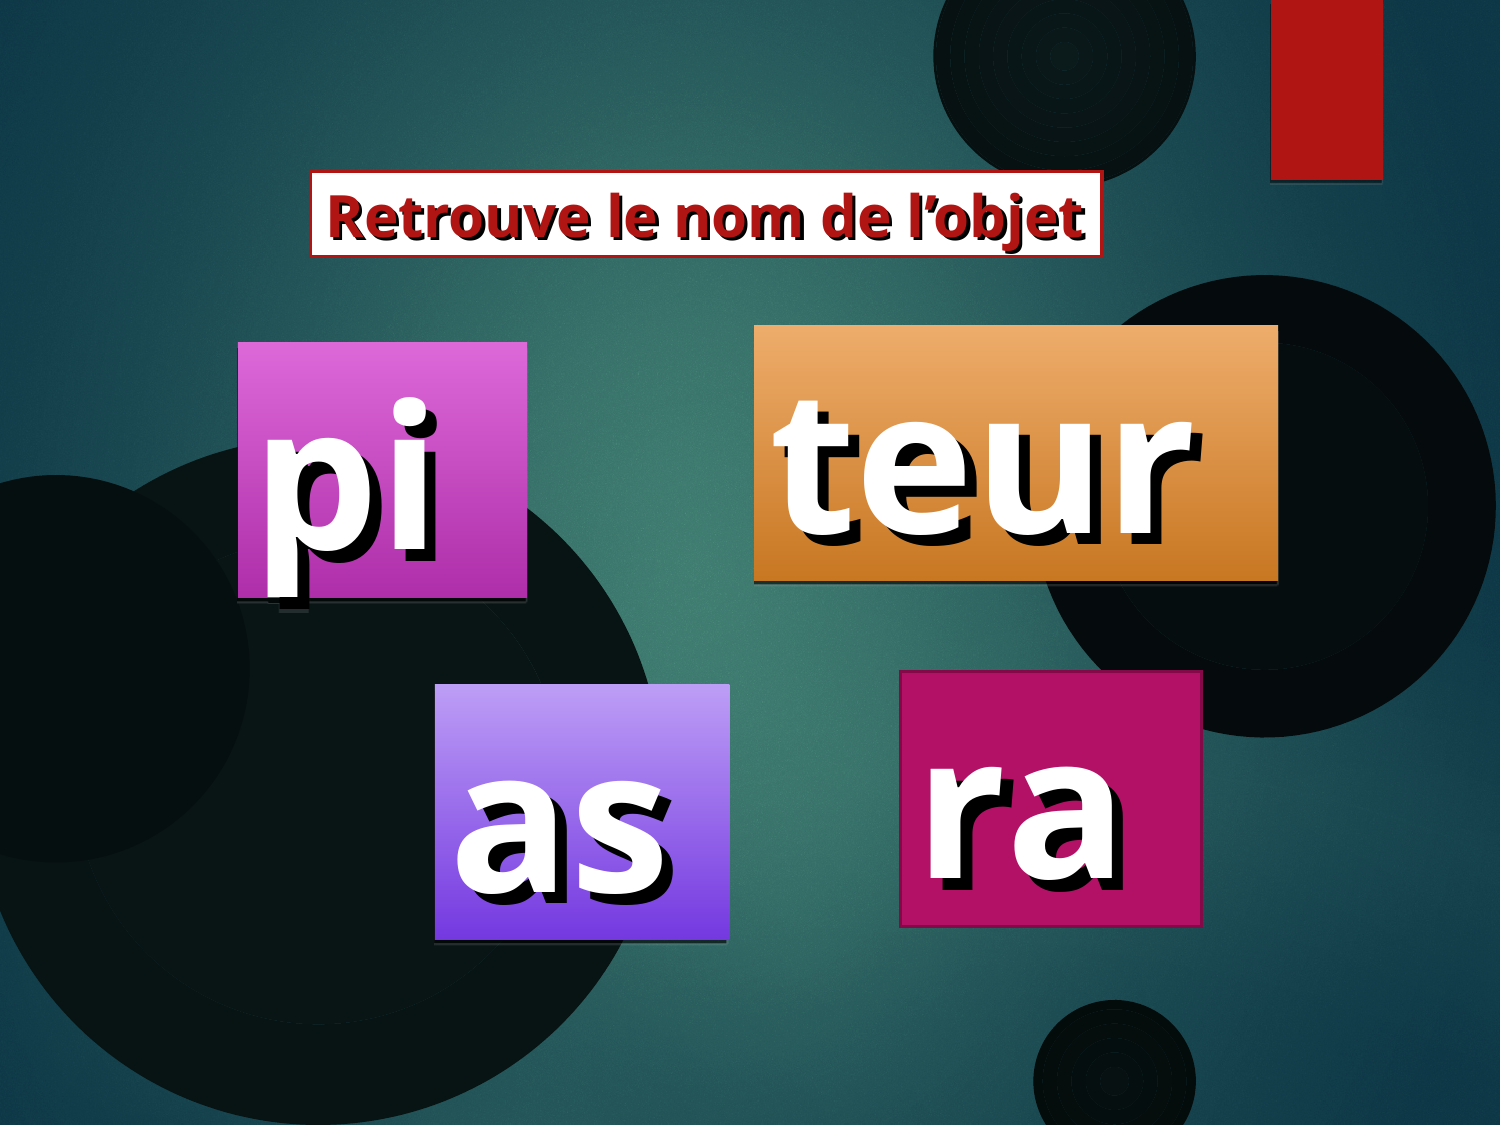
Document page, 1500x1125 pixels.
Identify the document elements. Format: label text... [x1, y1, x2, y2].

text_box as [435, 685, 729, 940]
text_box ra [901, 671, 1202, 927]
text_box Retrouve le nom de l’objet [311, 172, 1102, 257]
text_box teur [754, 326, 1278, 581]
text_box pi [238, 342, 527, 597]
text_box pi [309, 474, 339, 527]
